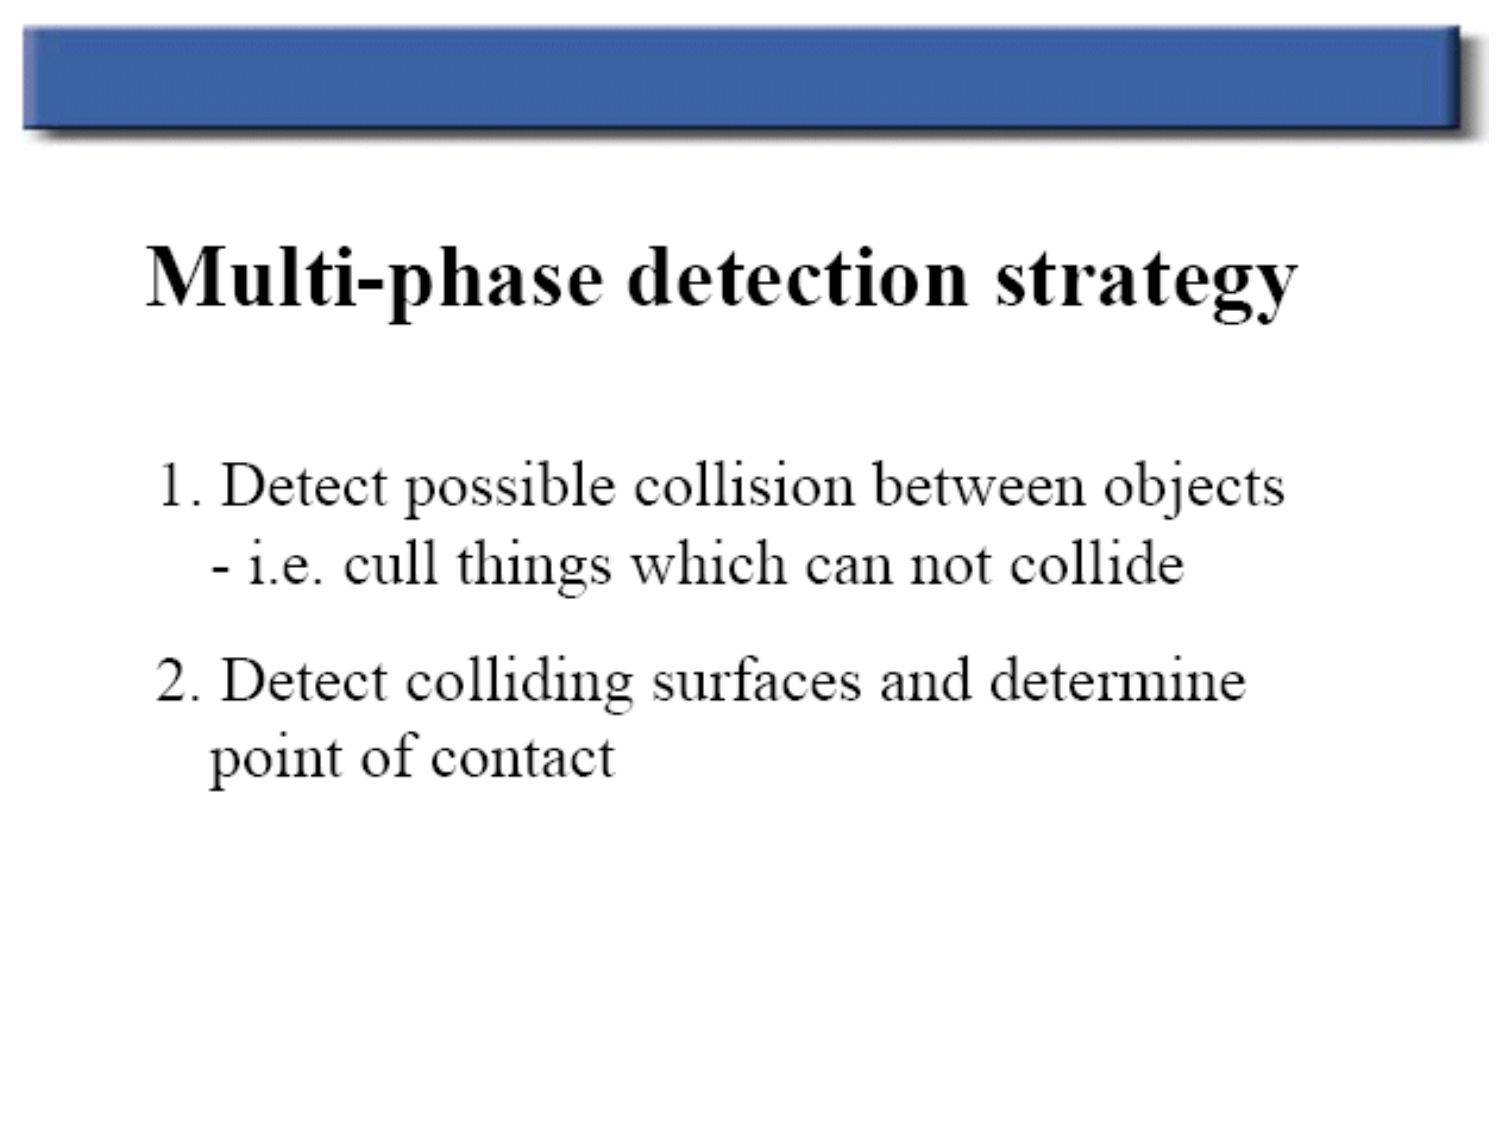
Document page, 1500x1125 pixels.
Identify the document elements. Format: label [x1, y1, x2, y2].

picture [21, 22, 1489, 149]
picture [50, 173, 1401, 925]
